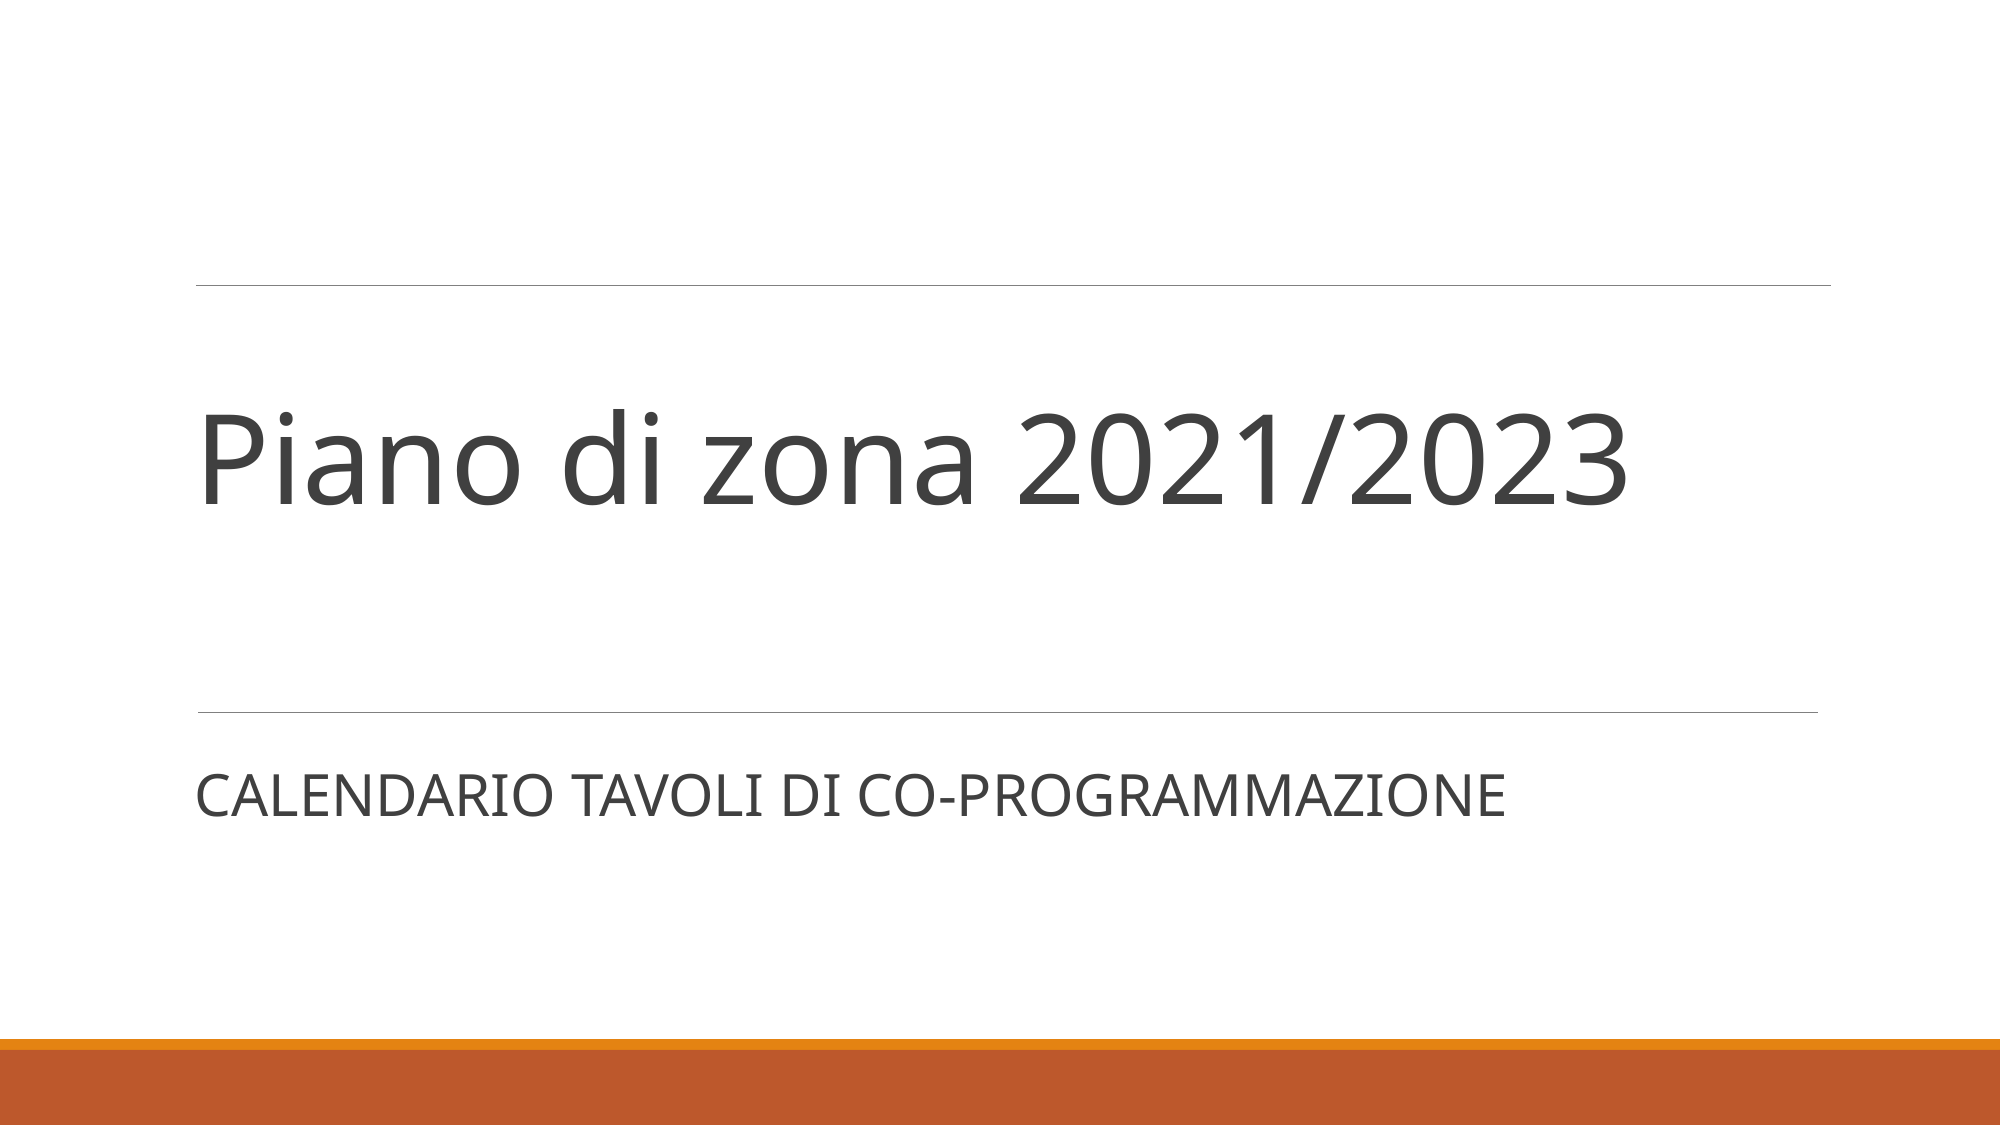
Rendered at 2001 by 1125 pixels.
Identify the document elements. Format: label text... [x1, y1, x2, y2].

subtitle CALENDARIO TAVOLI DI CO-PROGRAMMAZIONE [180, 762, 1830, 950]
title Piano di zona 2021/2023 [180, 394, 1830, 563]
